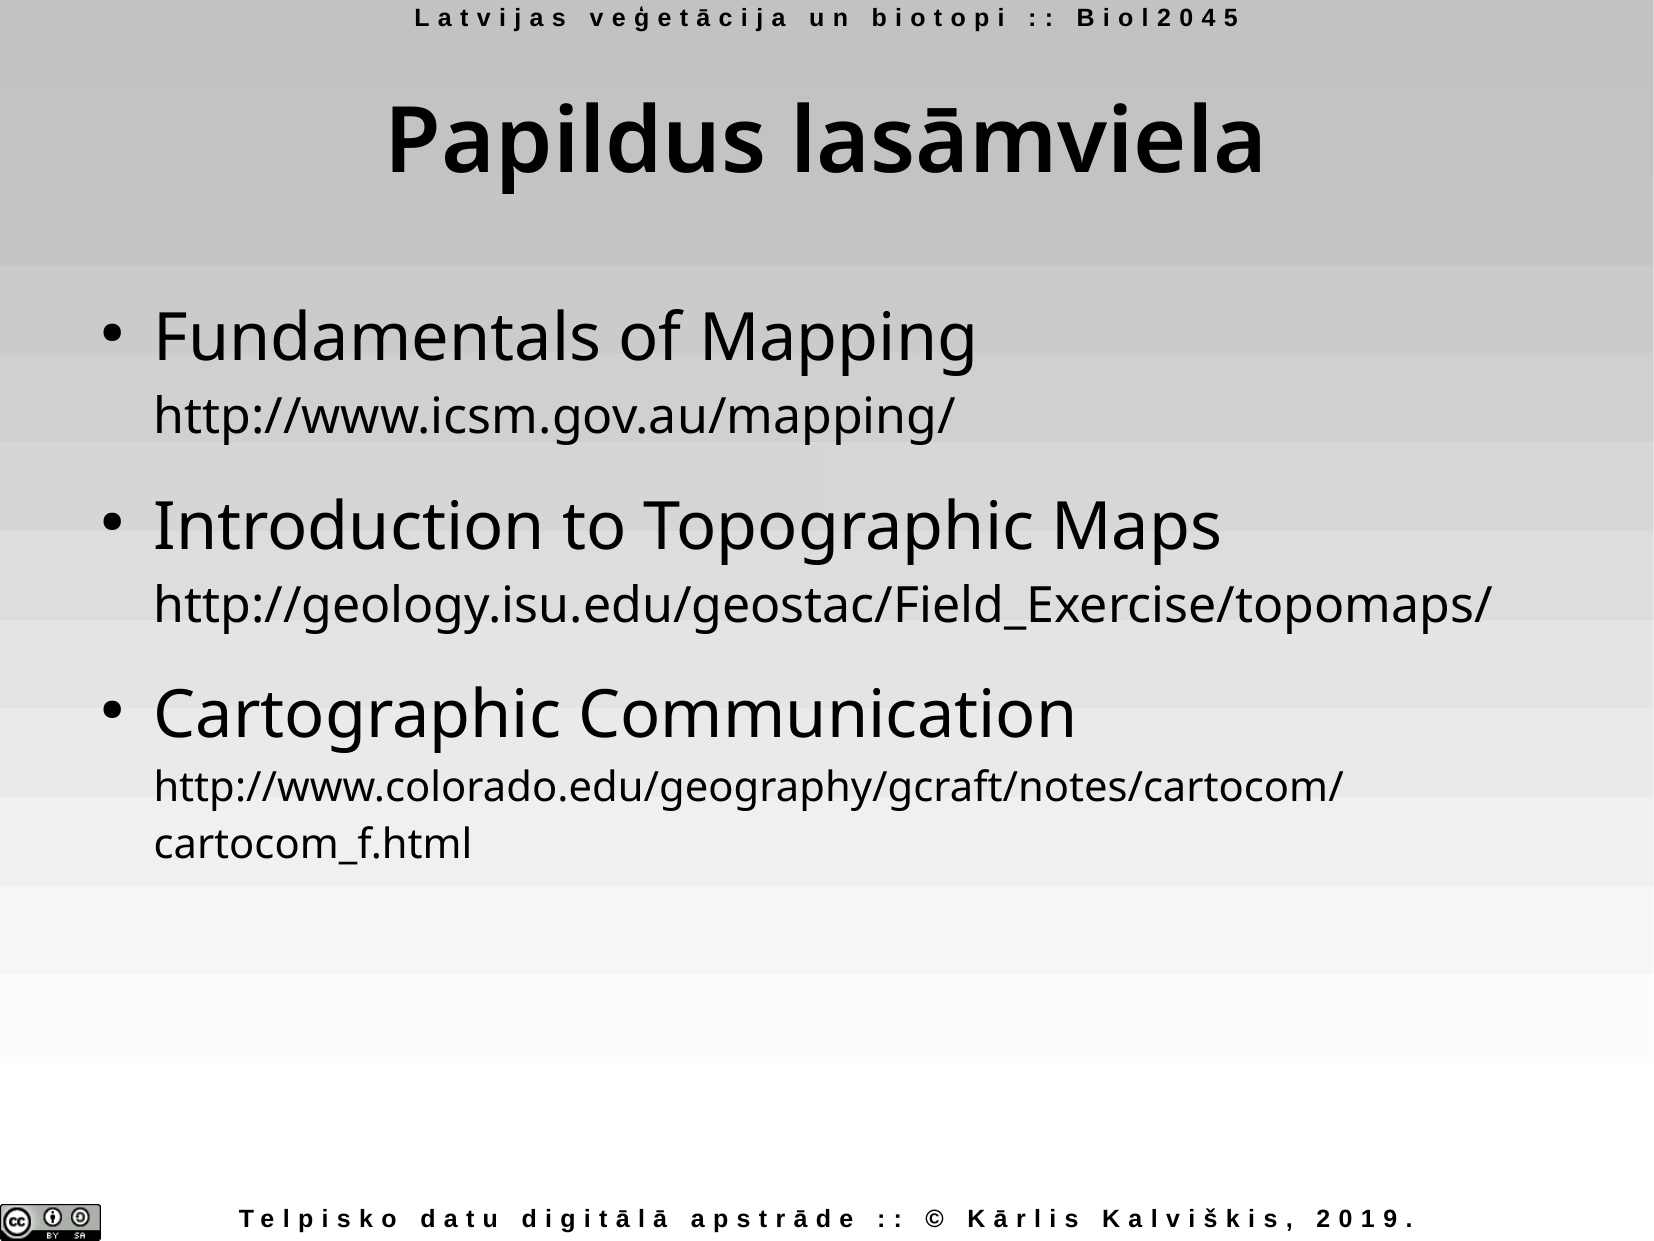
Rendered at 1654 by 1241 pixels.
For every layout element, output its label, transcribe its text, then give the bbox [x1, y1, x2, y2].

title Papildus lasāmviela [29, 49, 1625, 296]
picture [0, 0, 1654, 1241]
list Fundamentals of Mapping http://www.icsm.gov.au/mapping/ Introduction to Topographic Maps http://geology.isu.edu/geostac/Field_Exercise/topomaps/ Cartographic Communication http://www.colorado.edu/geography/gcraft/notes/cartocom/cartocom_f.html [82, 289, 1571, 1113]
